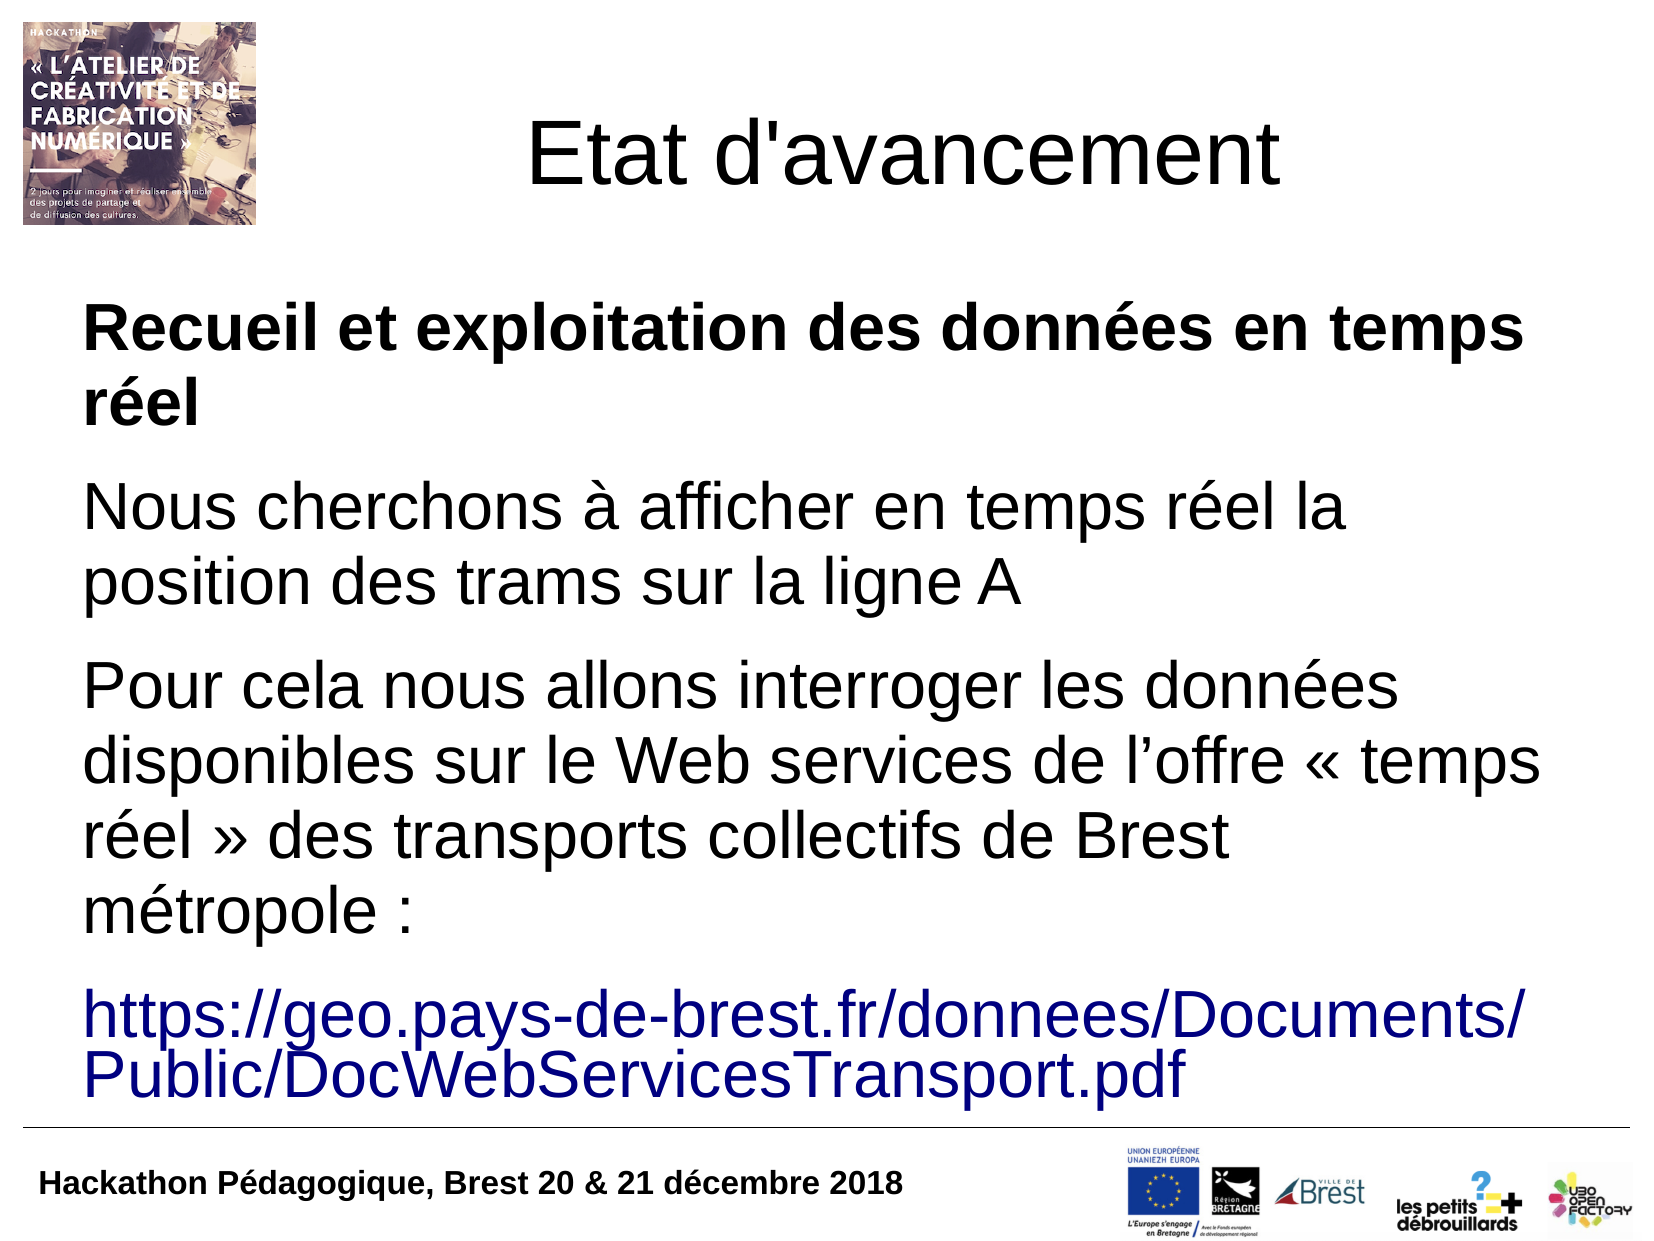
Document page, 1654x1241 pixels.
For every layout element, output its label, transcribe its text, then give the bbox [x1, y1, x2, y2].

text_box Hackathon Pédagogique, Brest 20 & 21 décembre 2018 [23, 1157, 945, 1210]
picture [1120, 1137, 1642, 1241]
list Recueil et exploitation des données en temps réel Nous cherchons à afficher en temps réel la position des trams sur la ligne A Pour cela nous allons interroger les données disponibles sur le Web services de l’offre « temps réel » des transports collectifs de Brest métropole : https://geo.pays-de-brest.fr/donnees/Documents/Public/DocWebServicesTransport.pdf [82, 290, 1571, 1109]
picture [23, 22, 256, 225]
title Etat d'avancement [236, 49, 1571, 257]
